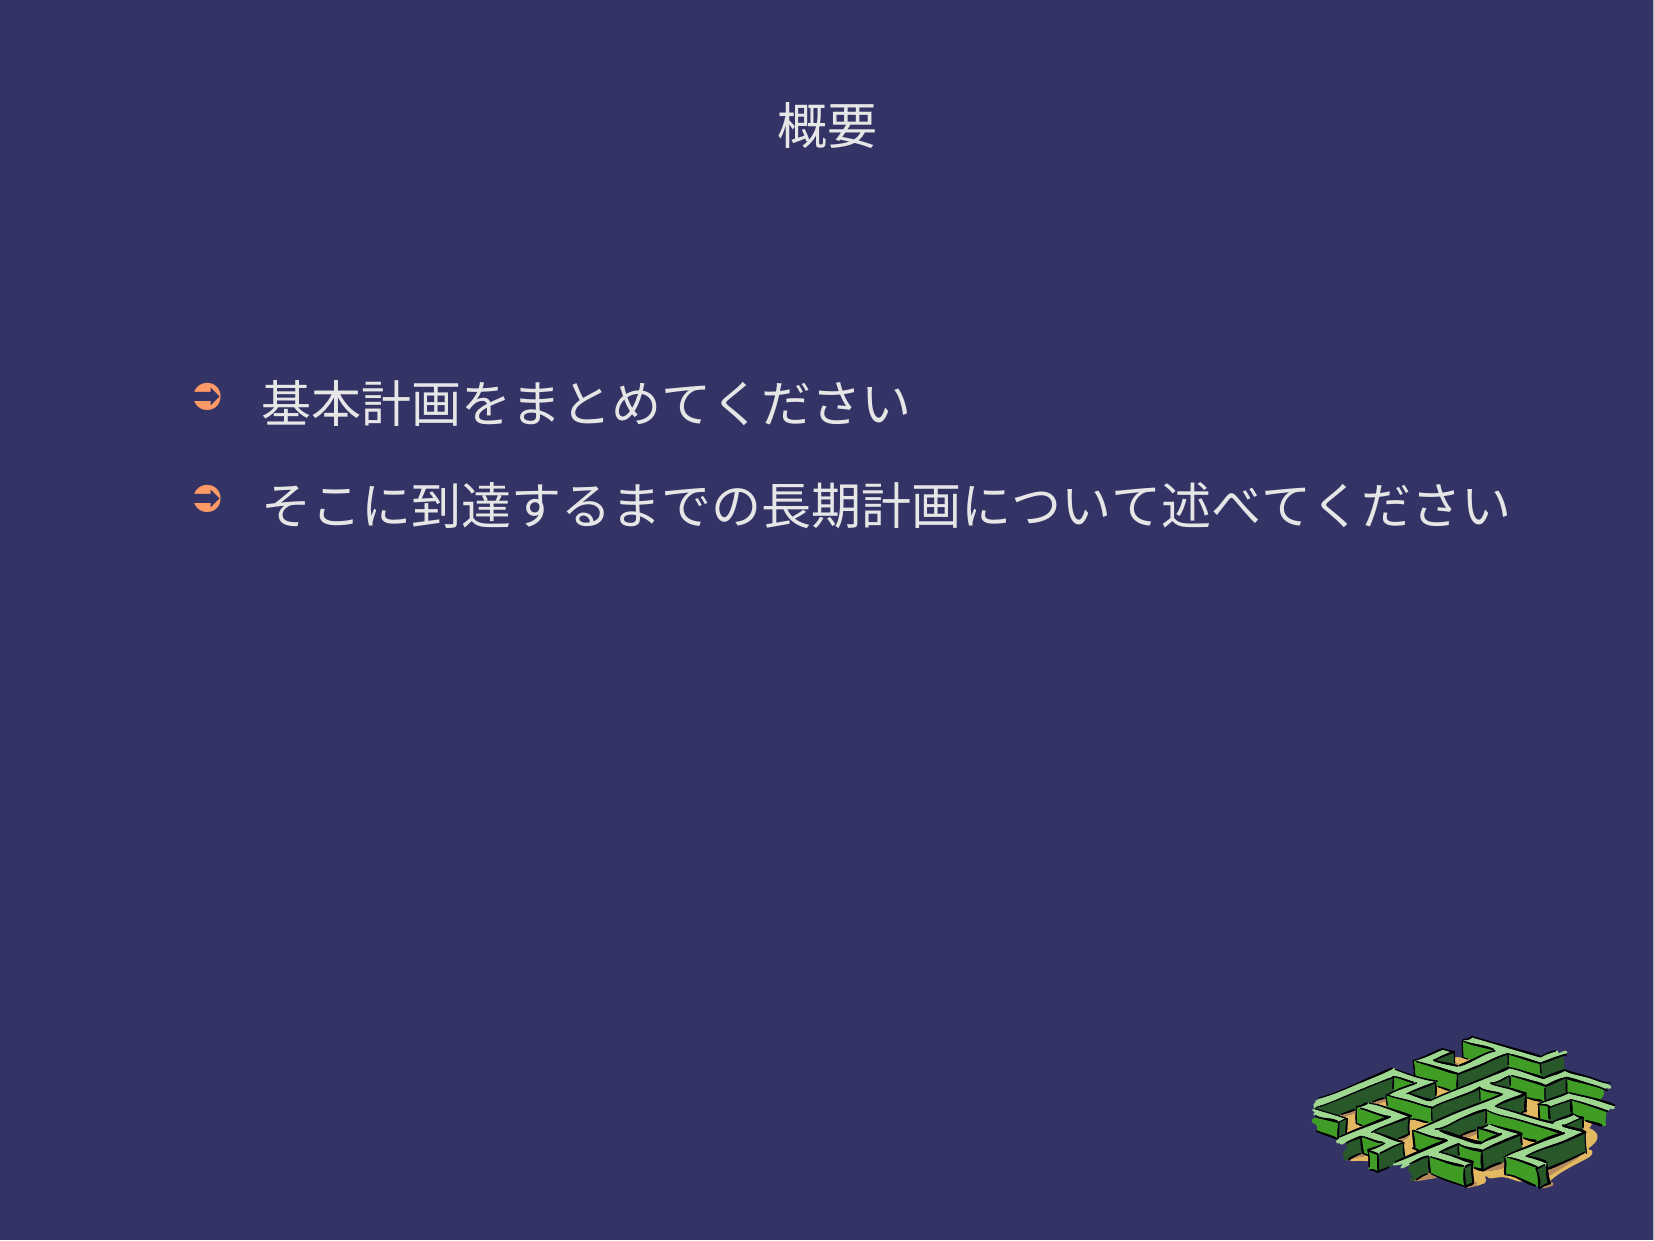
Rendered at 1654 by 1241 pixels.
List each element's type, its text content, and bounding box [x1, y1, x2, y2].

list 基本計画をまとめてください そこに到達するまでの長期計画について述べてください [178, 364, 1570, 1147]
title 概要 [121, 19, 1534, 227]
